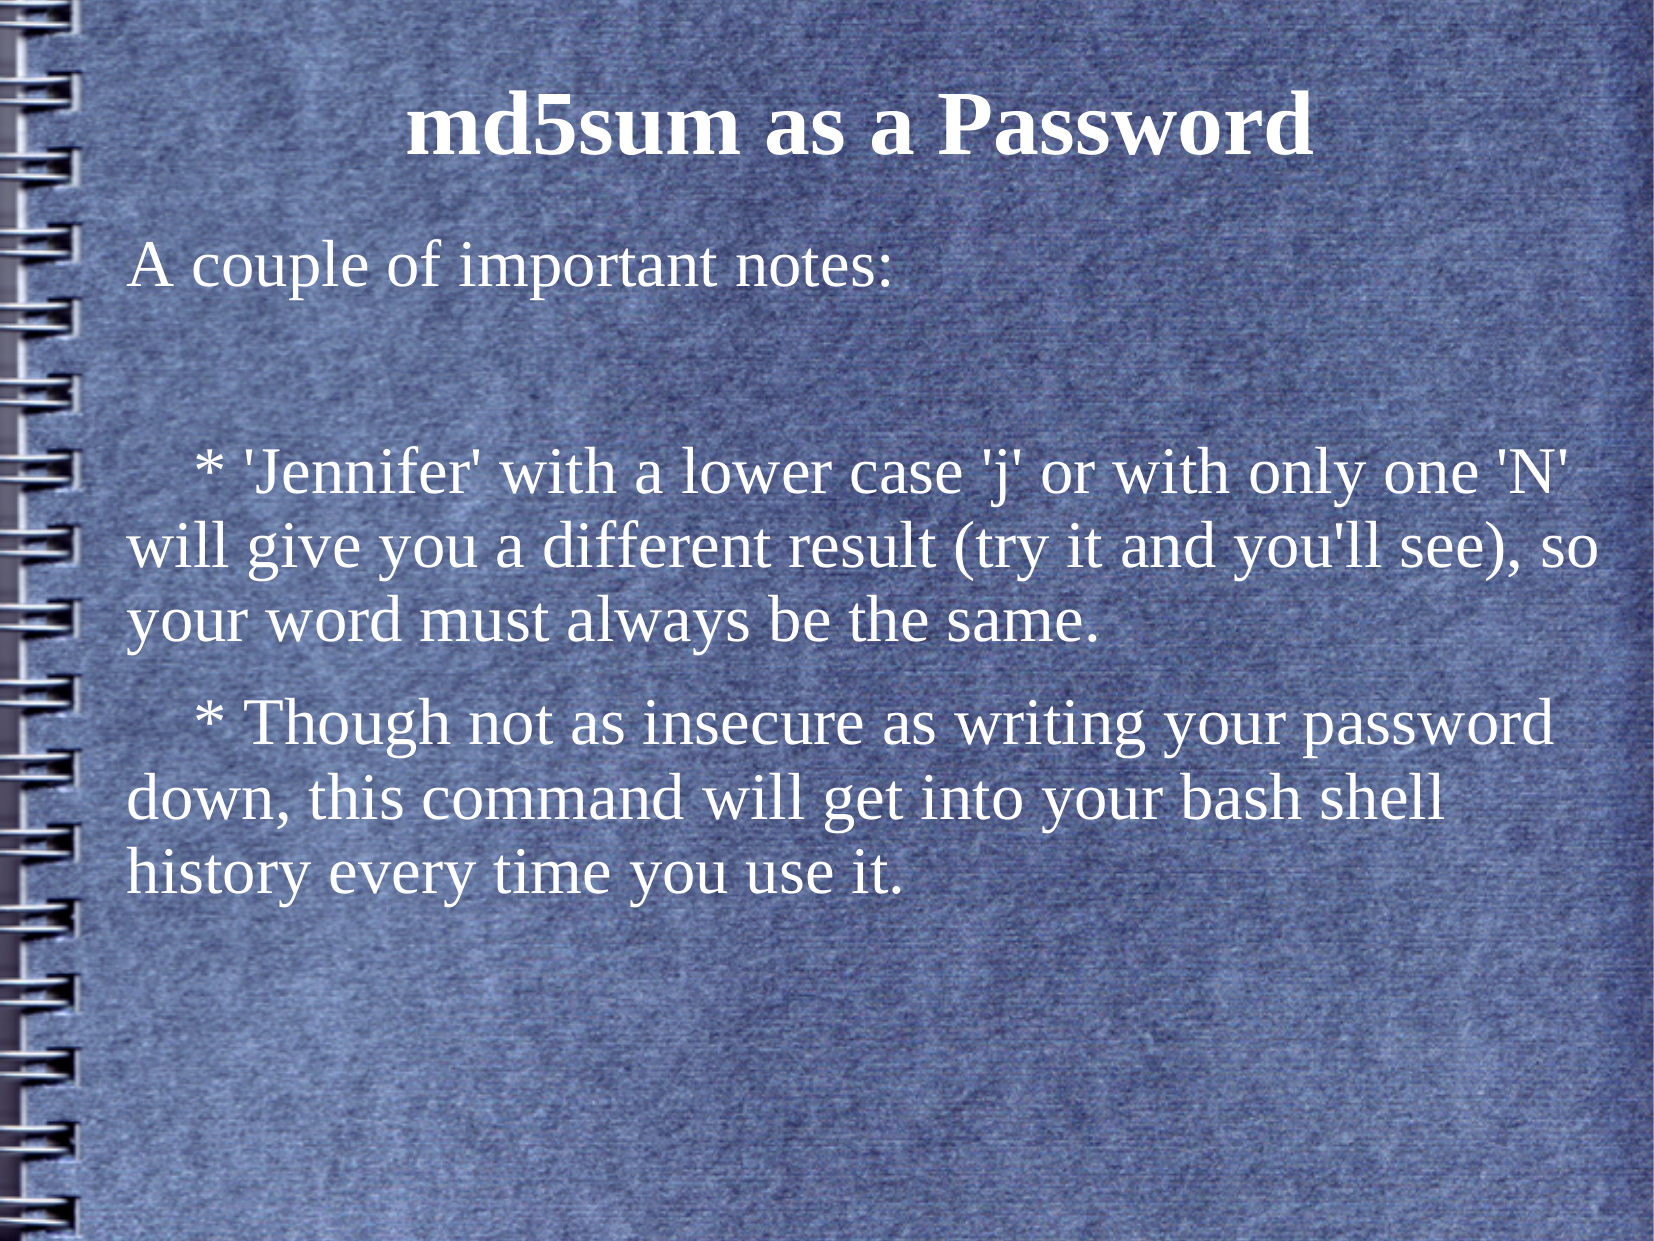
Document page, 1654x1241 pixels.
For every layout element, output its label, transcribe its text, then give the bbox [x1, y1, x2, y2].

picture [0, 0, 1654, 1241]
list A couple of important notes: * 'Jennifer' with a lower case 'j' or with only one 'N' will give you a different result (try it and you'll see), so your word must always be the same. * Though not as insecure as writing your password down, this command will get into your bash shell history every time you use it. [126, 226, 1615, 1088]
title md5sum as a Password [116, 27, 1606, 220]
